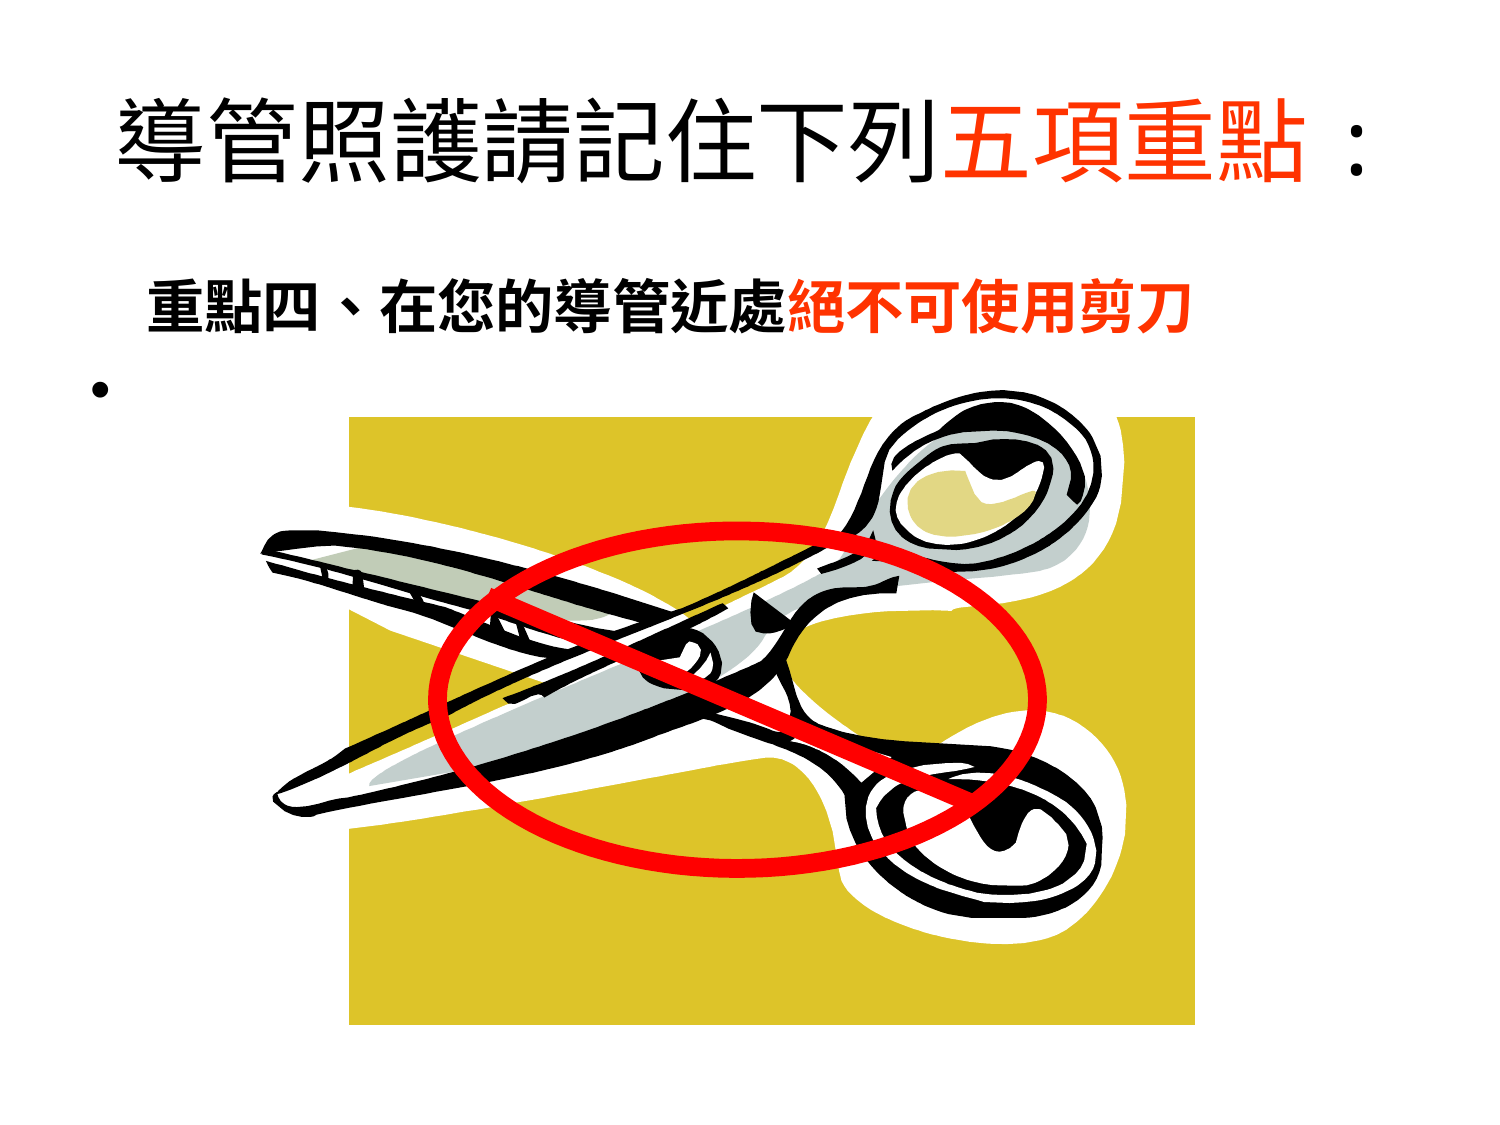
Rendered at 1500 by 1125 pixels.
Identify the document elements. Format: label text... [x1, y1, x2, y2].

title 導管照護請記住下列五項重點: [75, 45, 1426, 233]
list 重點四、在您的導管近處絕不可使用剪刀 [75, 262, 1426, 1005]
picture [222, 346, 1202, 1032]
